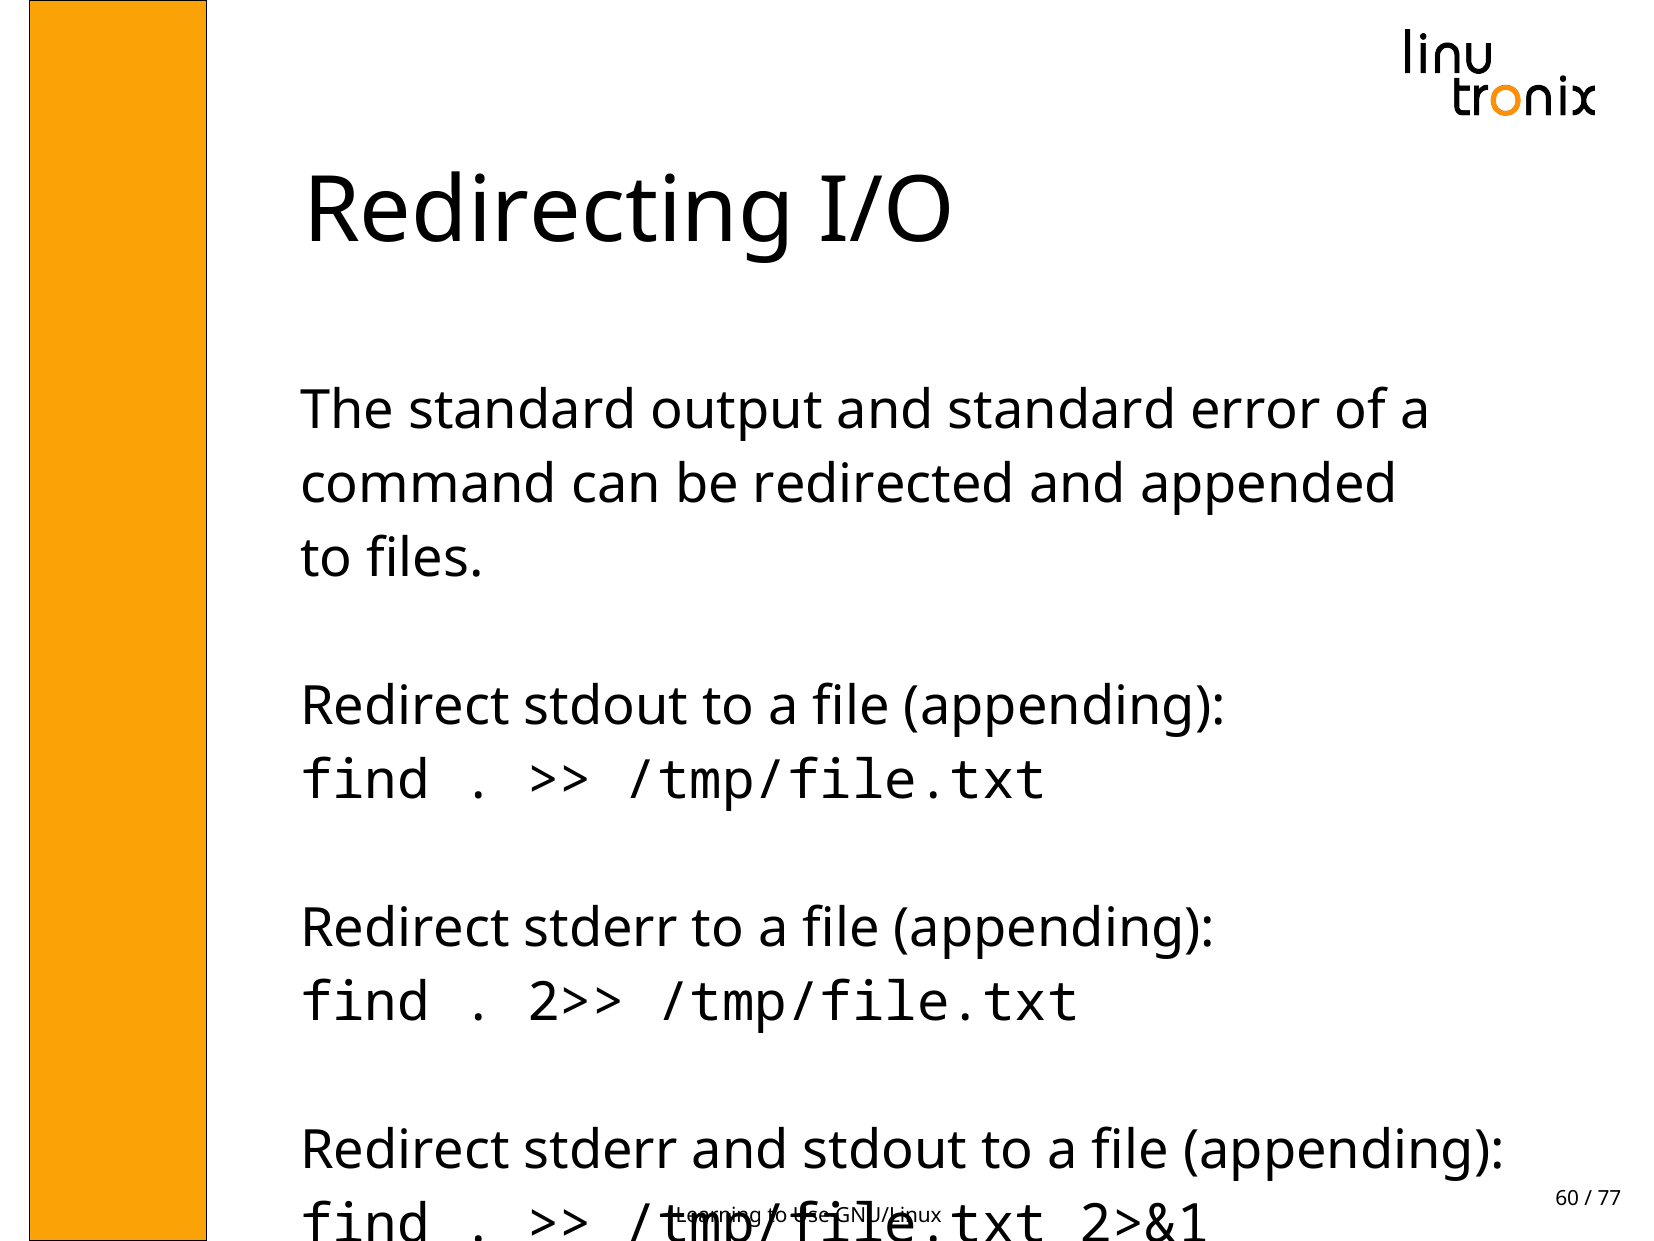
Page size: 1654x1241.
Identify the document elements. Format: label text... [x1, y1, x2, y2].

text_box The standard output and standard error of a command can be redirected and appended to files. Redirect stdout to a file (appending): find . >> /tmp/file.txt Redirect stderr to a file (appending): find . 2>> /tmp/file.txt Redirect stderr and stdout to a file (appending): find . >> /tmp/file.txt 2>&1 [300, 370, 1601, 1152]
picture [1405, 29, 1595, 116]
text_box Redirecting I/O [303, 143, 983, 263]
